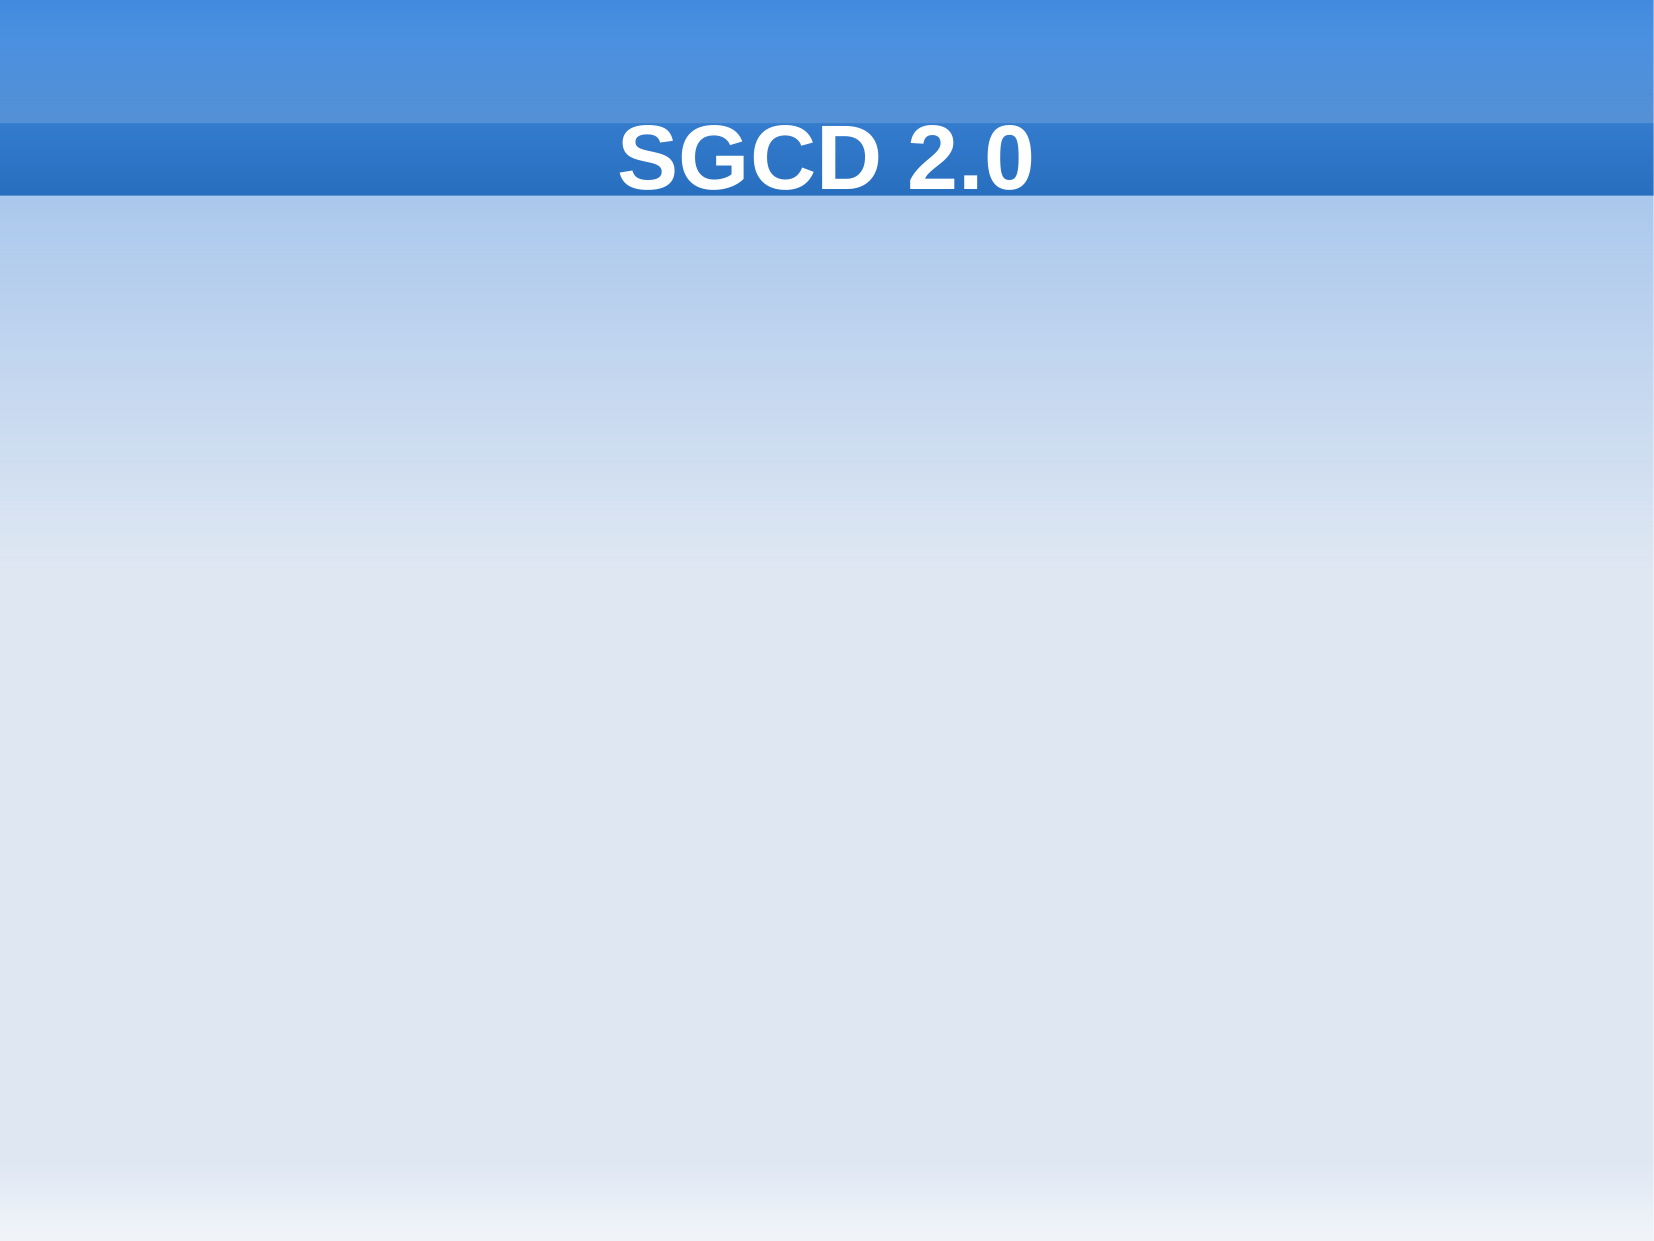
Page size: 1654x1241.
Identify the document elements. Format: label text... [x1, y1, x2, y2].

title SGCD 2.0 [82, 49, 1571, 257]
picture [0, 0, 1654, 1241]
